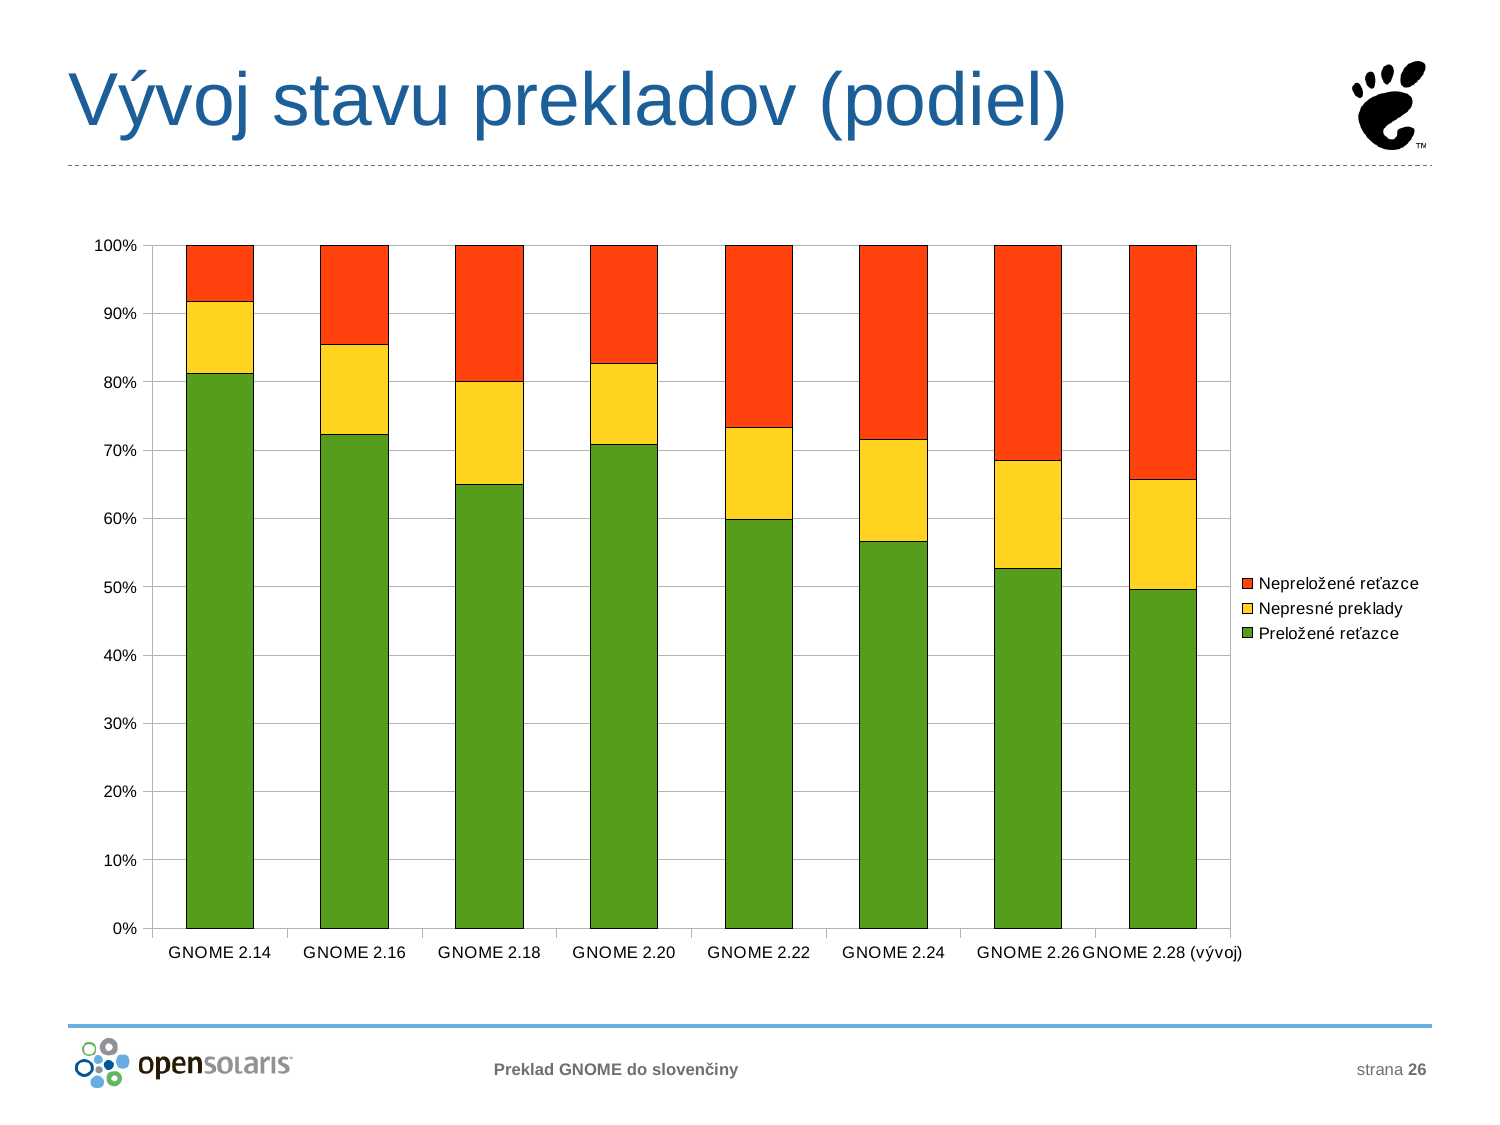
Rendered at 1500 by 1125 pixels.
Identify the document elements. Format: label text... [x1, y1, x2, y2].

chart [68, 220, 1432, 993]
title Vývoj stavu prekladov (podiel) [68, 44, 1388, 155]
picture [74, 1038, 293, 1088]
picture [1388, 61, 1426, 150]
